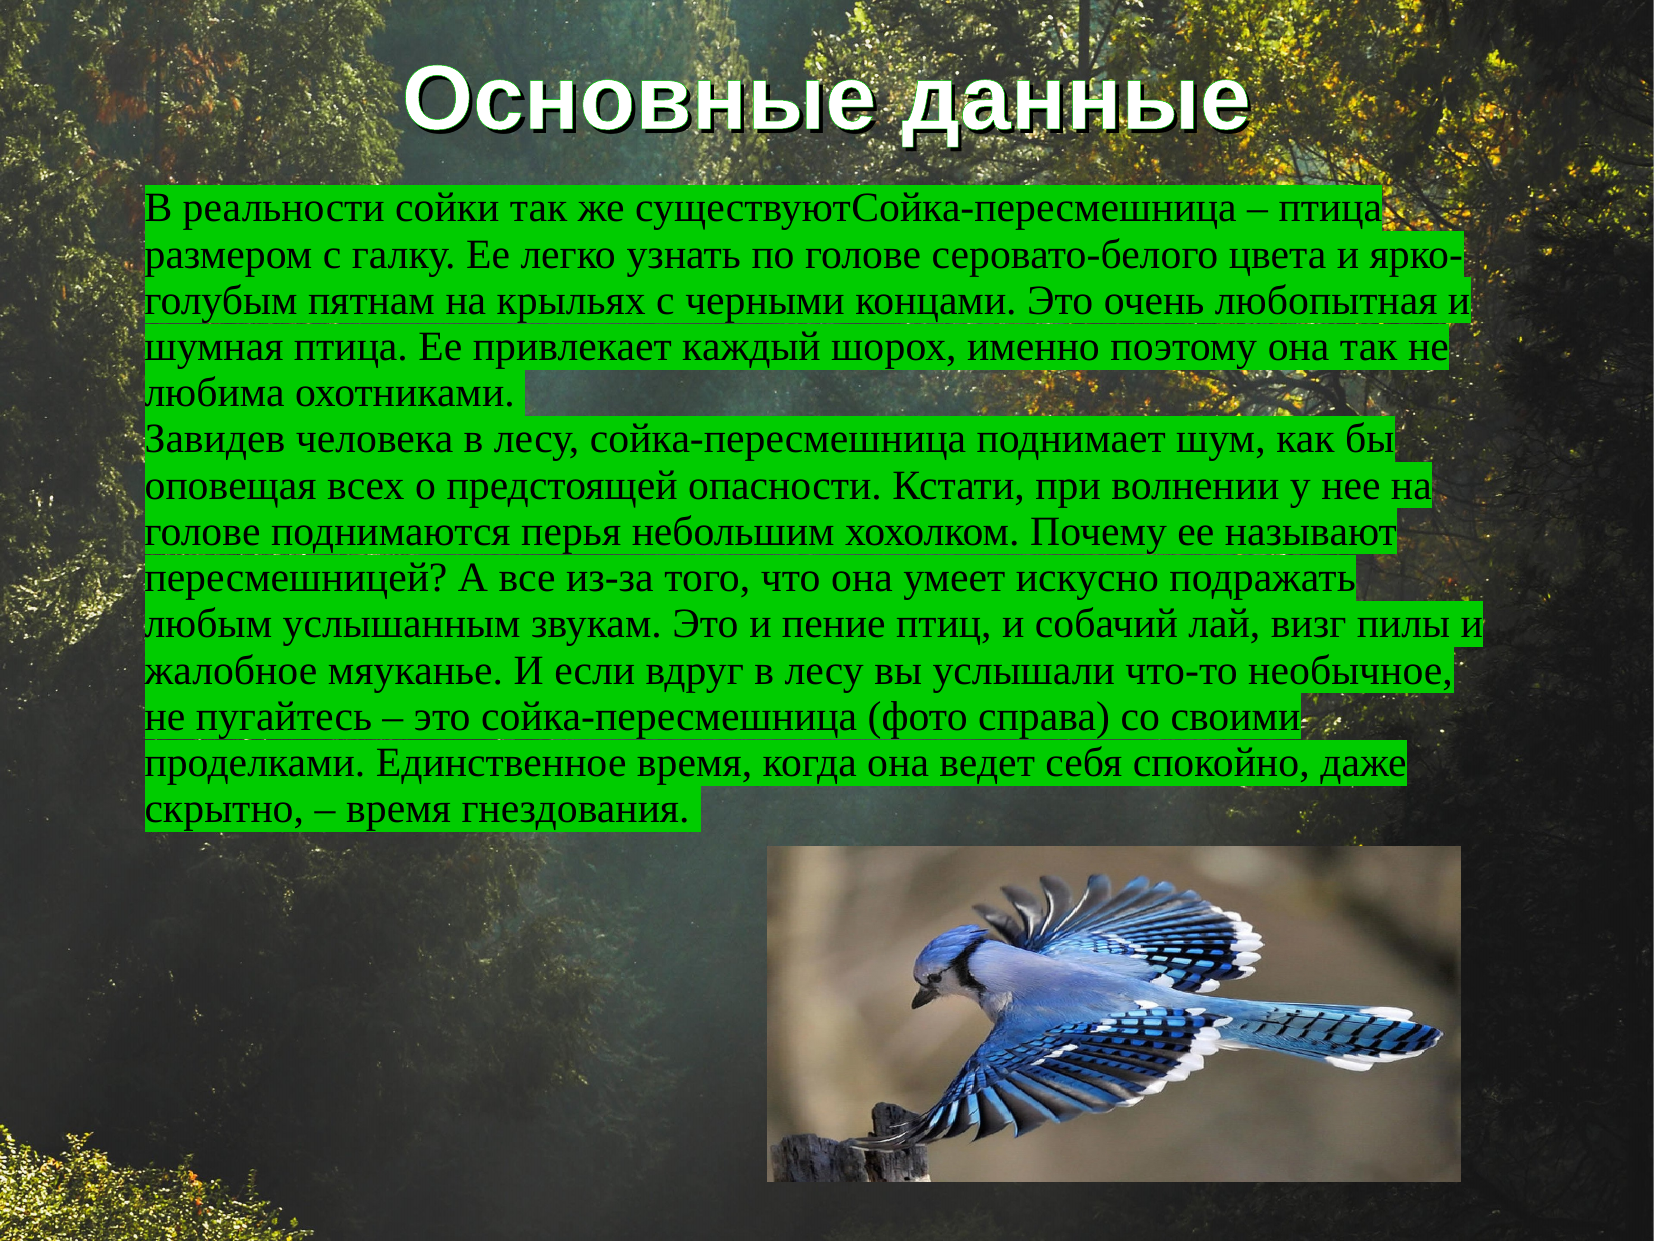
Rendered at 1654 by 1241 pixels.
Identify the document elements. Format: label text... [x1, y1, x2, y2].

title Основные данные [82, 0, 1571, 201]
picture [0, 0, 1654, 1241]
text_box В реальности сойки так же существуютСойка-пересмешница – птица размером с галку. Ее легко узнать по голове серовато-белого цвета и ярко-голубым пятнам на крыльях с черными концами. Это очень любопытная и шумная птица. Ее привлекает каждый шорох, именно поэтому она так не любима охотниками. Завидев человека в лесу, сойка-пересмешница поднимает шум, как бы оповещая всех о предстоящей опасности. Кстати, при волнении у нее на голове поднимаются перья небольшим хохолком. Почему ее называют пересмешницей? А все из-за того, что она умеет искусно подражать любым услышанным звукам. Это и пение птиц, и собачий лай, визг пилы и жалобное мяуканье. И если вдруг в лесу вы услышали что-то необычное, не пугайтесь – это сойка-пересмешница (фото справа) со своими проделками. Единственное время, когда она ведет себя спокойно, даже скрытно, – время гнездования. [129, 177, 1501, 851]
